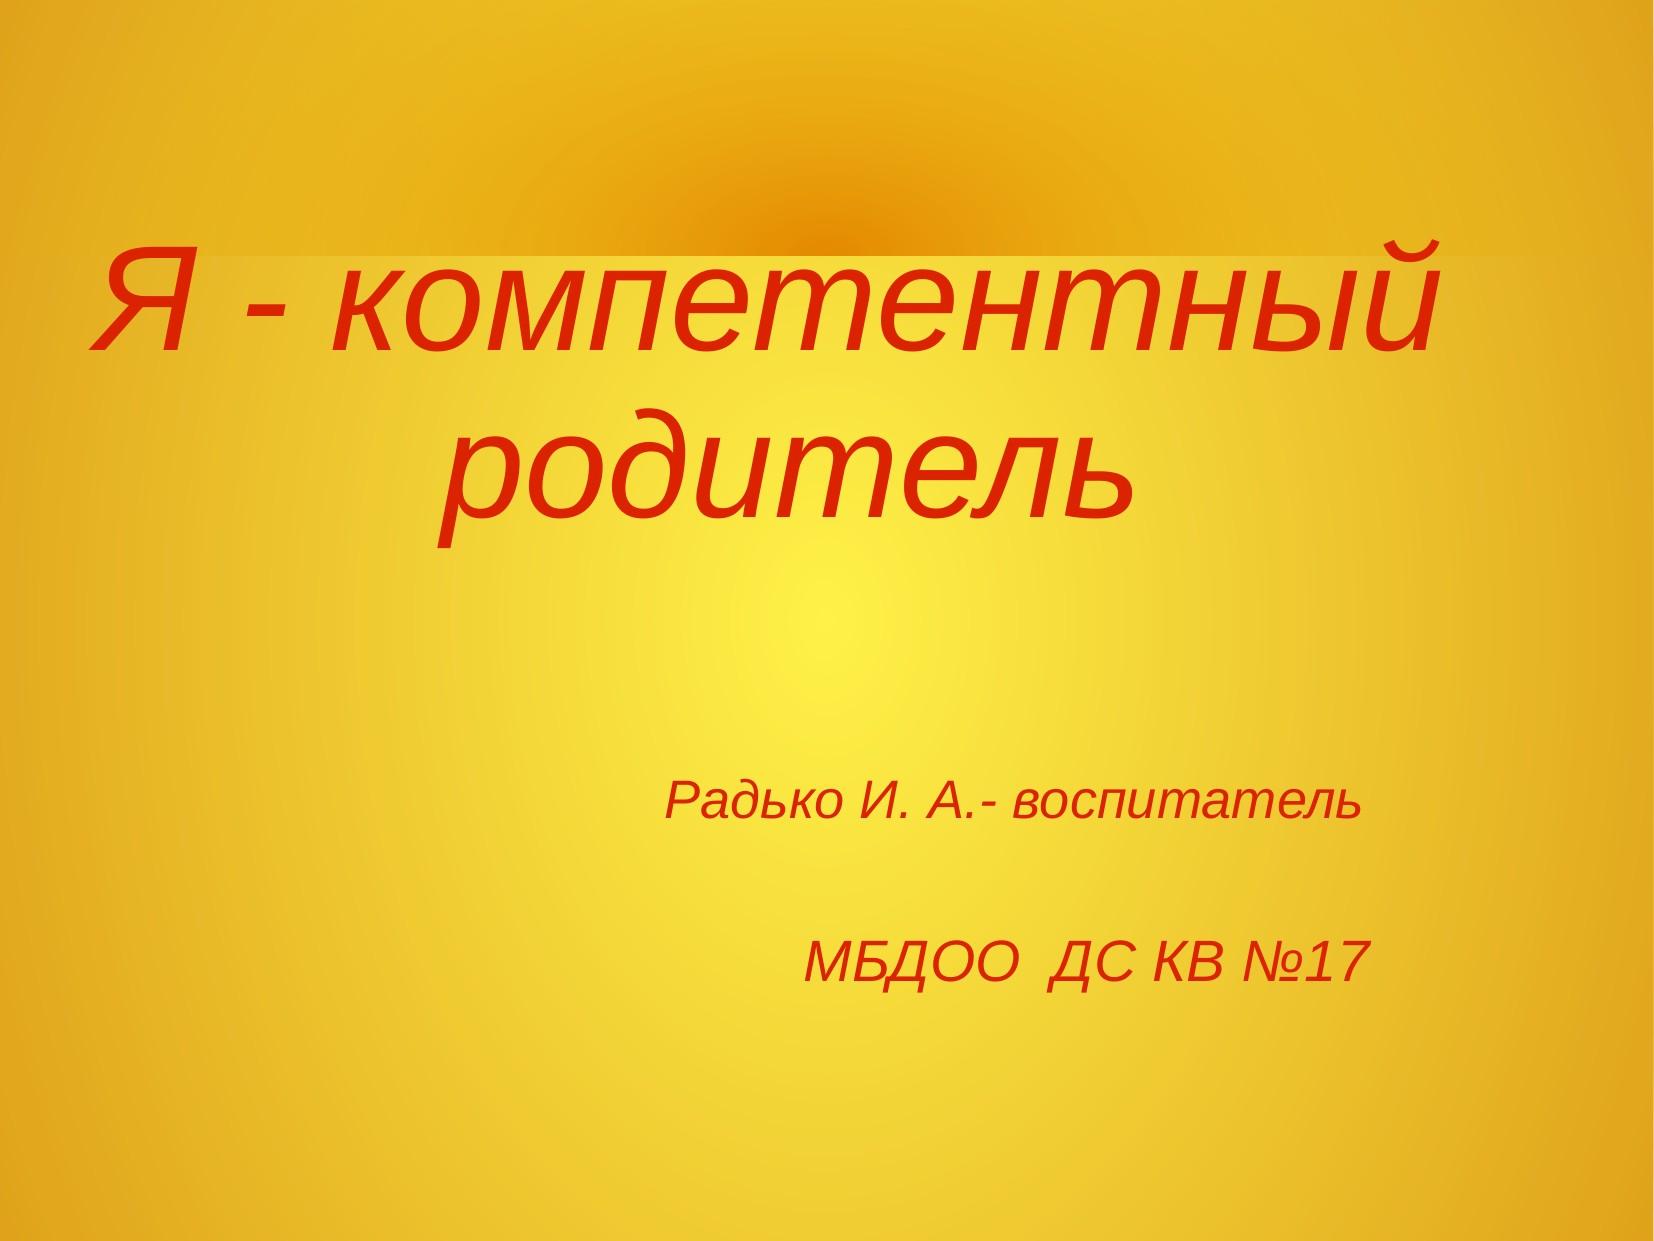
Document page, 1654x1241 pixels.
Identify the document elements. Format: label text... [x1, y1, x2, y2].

text_box МБДОО ДС КВ №17 [788, 921, 1385, 1001]
title Я - компетентный родитель [47, 90, 1536, 674]
text_box Радько И. А.- воспитатель [649, 761, 1430, 837]
